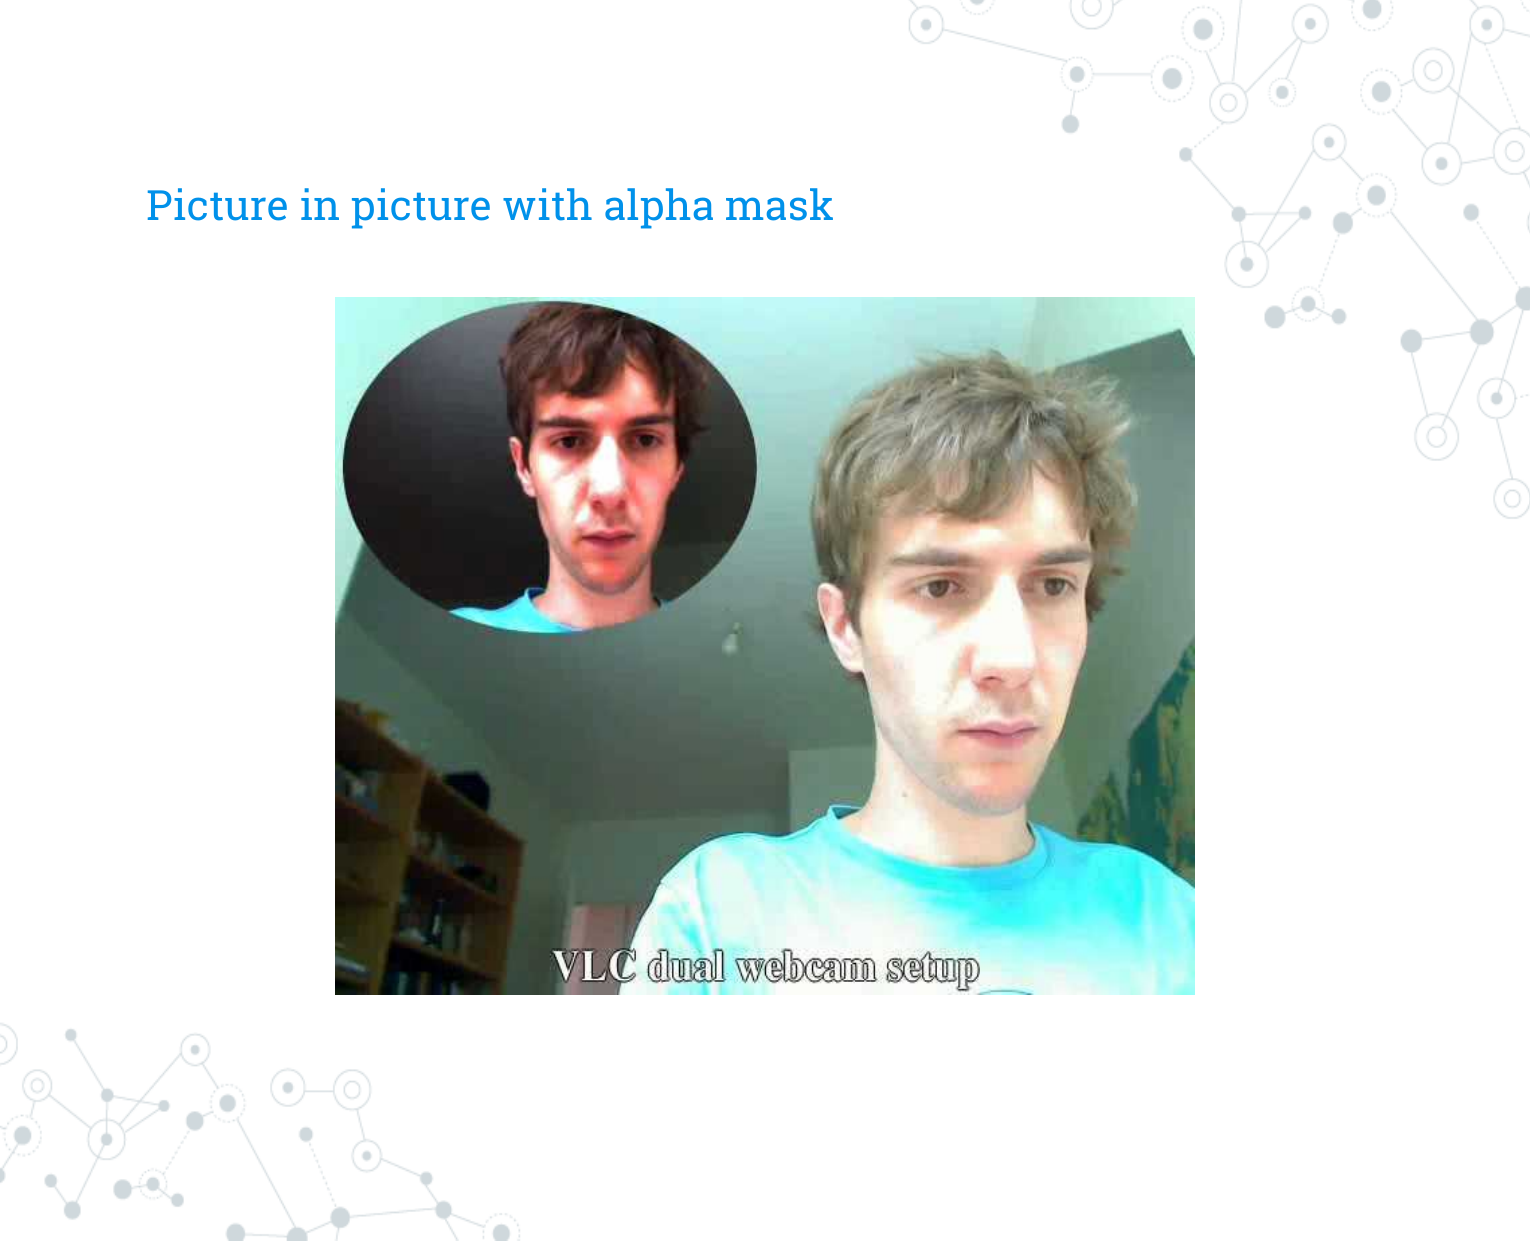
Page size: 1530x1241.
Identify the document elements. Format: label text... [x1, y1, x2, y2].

picture [0, 0, 1530, 1241]
title Picture in picture with alpha mask [131, 74, 1399, 244]
